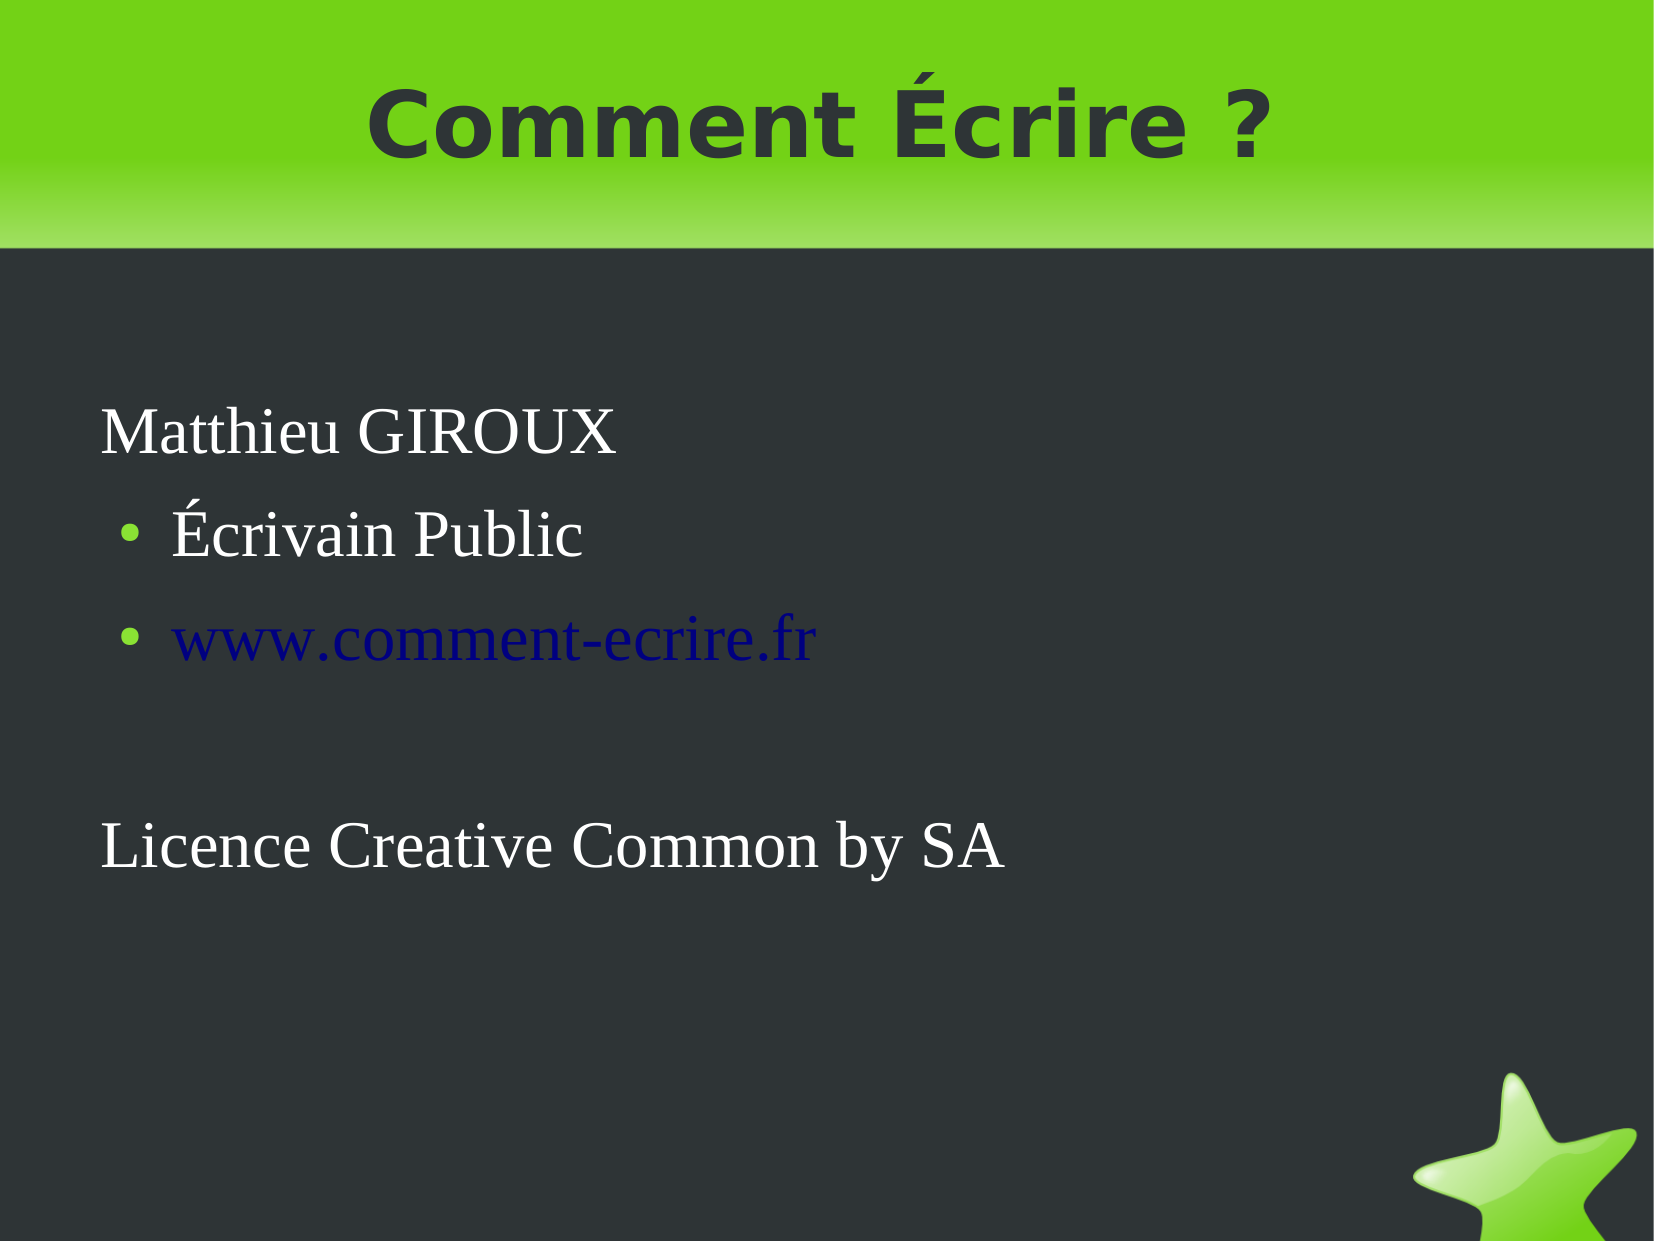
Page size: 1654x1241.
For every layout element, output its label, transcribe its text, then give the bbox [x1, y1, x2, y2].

list Matthieu GIROUX Écrivain Public www.comment-ecrire.fr Licence Creative Common by SA [82, 290, 1571, 1094]
title Comment Écrire ? [76, 29, 1565, 222]
picture [0, 0, 1654, 1241]
